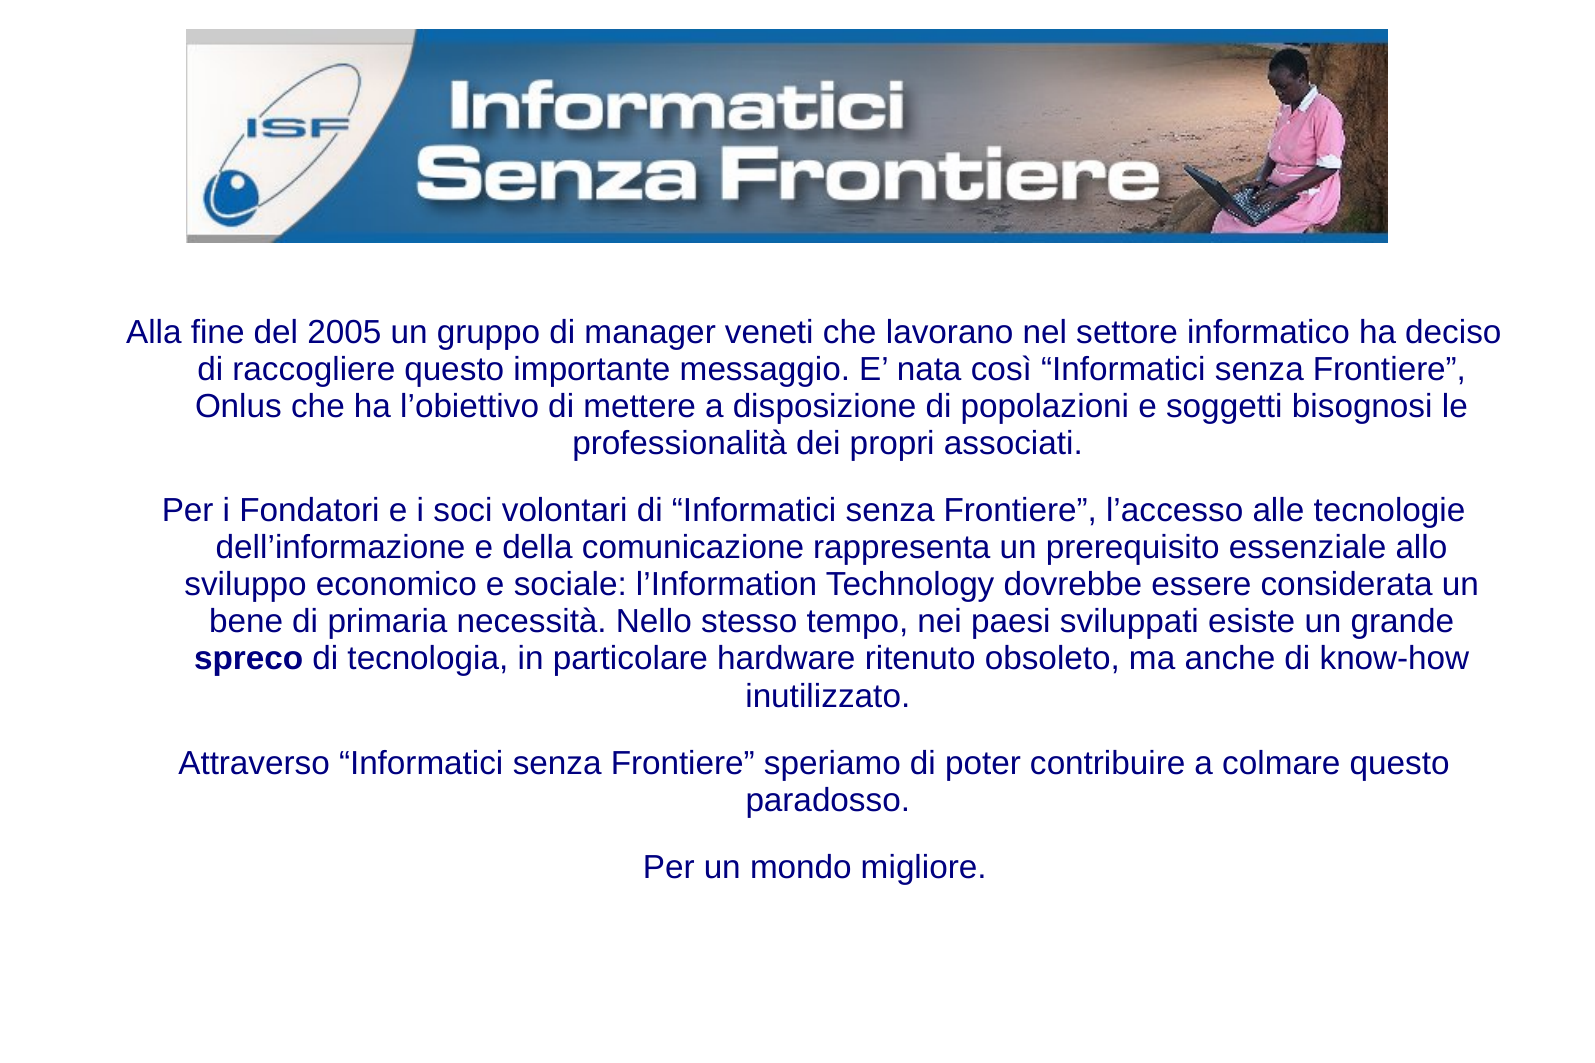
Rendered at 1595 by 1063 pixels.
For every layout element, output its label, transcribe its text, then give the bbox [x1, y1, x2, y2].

subtitle Alla fine del 2005 un gruppo di manager veneti che lavorano nel settore informatico ha deciso di raccogliere questo importante messaggio. E’ nata così “Informatici senza Frontiere”, Onlus che ha l’obiettivo di mettere a disposizione di popolazioni e soggetti bisognosi le professionalità dei propri associati. Per i Fondatori e i soci volontari di “Informatici senza Frontiere”, l’accesso alle tecnologie dell’informazione e della comunicazione rappresenta un prerequisito essenziale allo sviluppo economico e sociale: l’Information Technology dovrebbe essere considerata un bene di primaria necessità. Nello stesso tempo, nei paesi sviluppati esiste un grande spreco di tecnologia, in particolare hardware ritenuto obsoleto, ma anche di know-how inutilizzato. Attraverso “Informatici senza Frontiere” speriamo di poter contribuire a colmare questo paradosso. Per un mondo migliore. [79, 256, 1515, 943]
picture [186, 29, 1388, 243]
